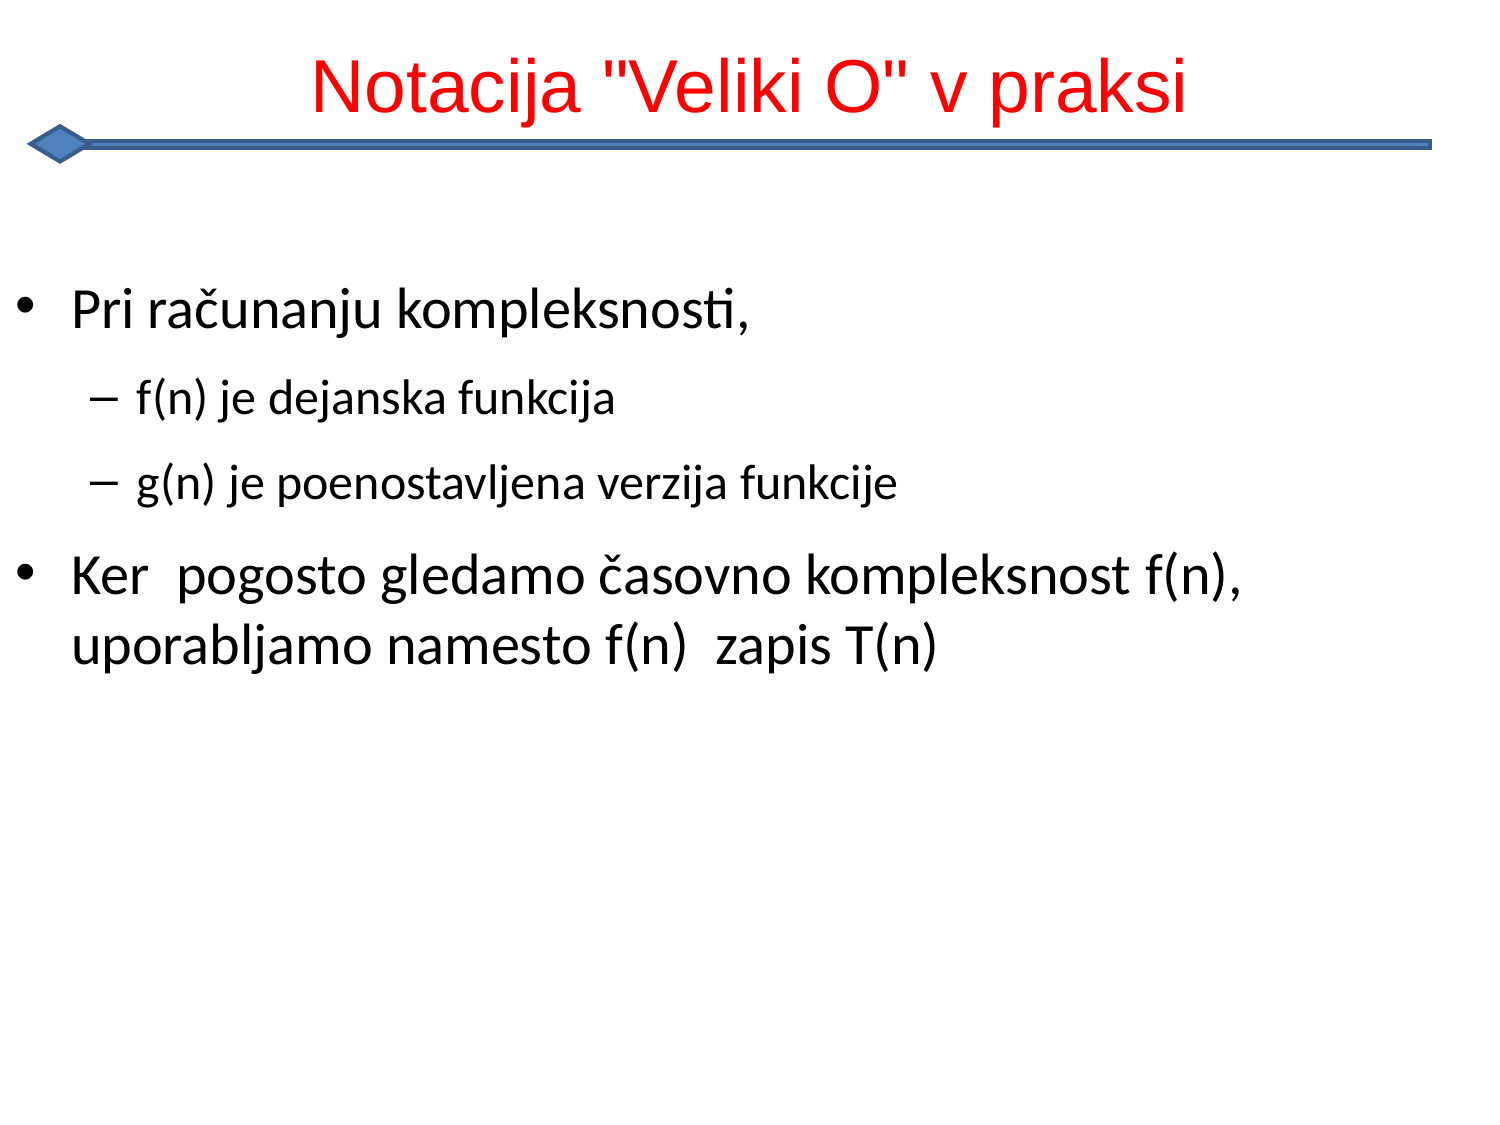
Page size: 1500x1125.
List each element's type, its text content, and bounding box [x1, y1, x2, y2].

list Pri računanju kompleksnosti, f(n) je dejanska funkcija g(n) je poenostavljena verzija funkcije Ker pogosto gledamo časovno kompleksnost f(n), uporabljamo namesto f(n) zapis T(n) [0, 262, 1351, 1006]
title Notacija "Veliki O" v praksi [75, 23, 1426, 141]
